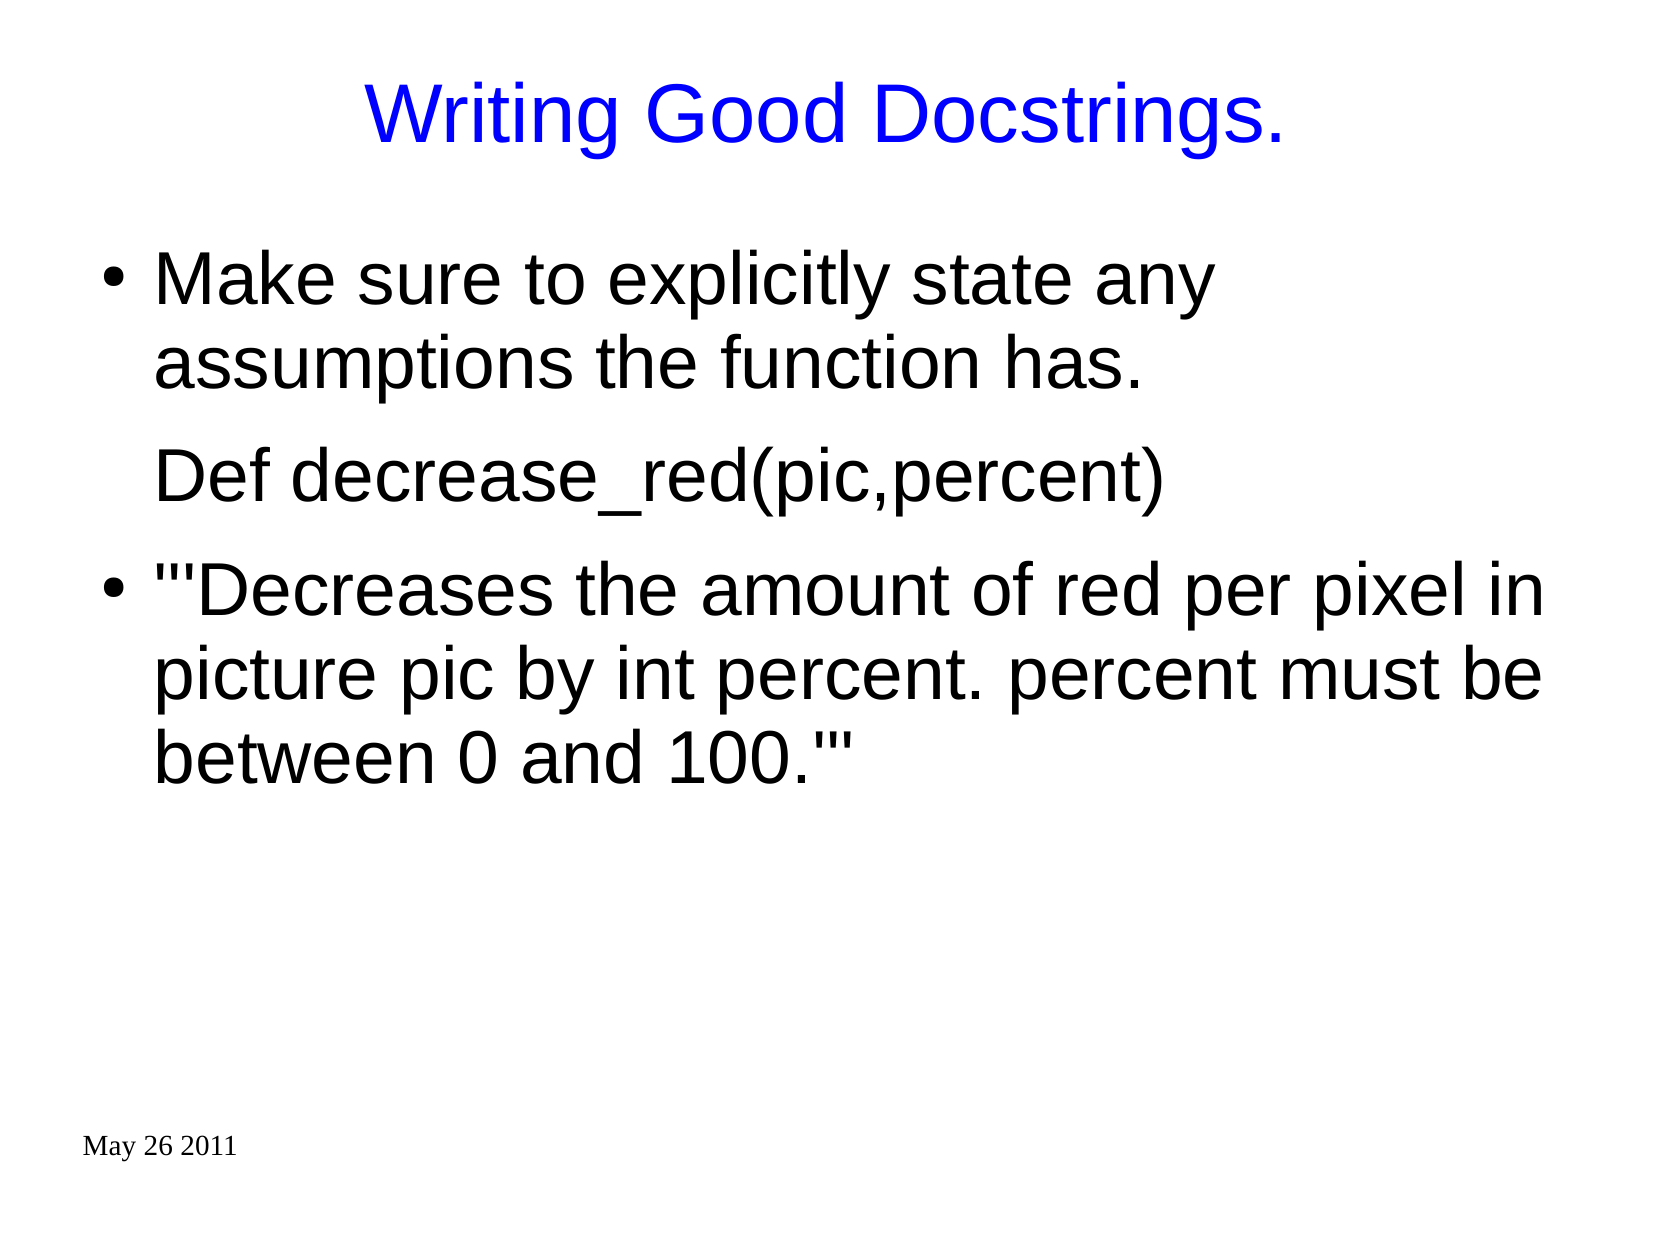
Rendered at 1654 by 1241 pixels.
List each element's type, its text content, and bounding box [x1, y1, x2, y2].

list Make sure to explicitly state any assumptions the function has. Def decrease_red(pic,percent) '''Decreases the amount of red per pixel in picture pic by int percent. percent must be between 0 and 100.''' [82, 236, 1571, 1109]
title Writing Good Docstrings. [82, 49, 1571, 178]
